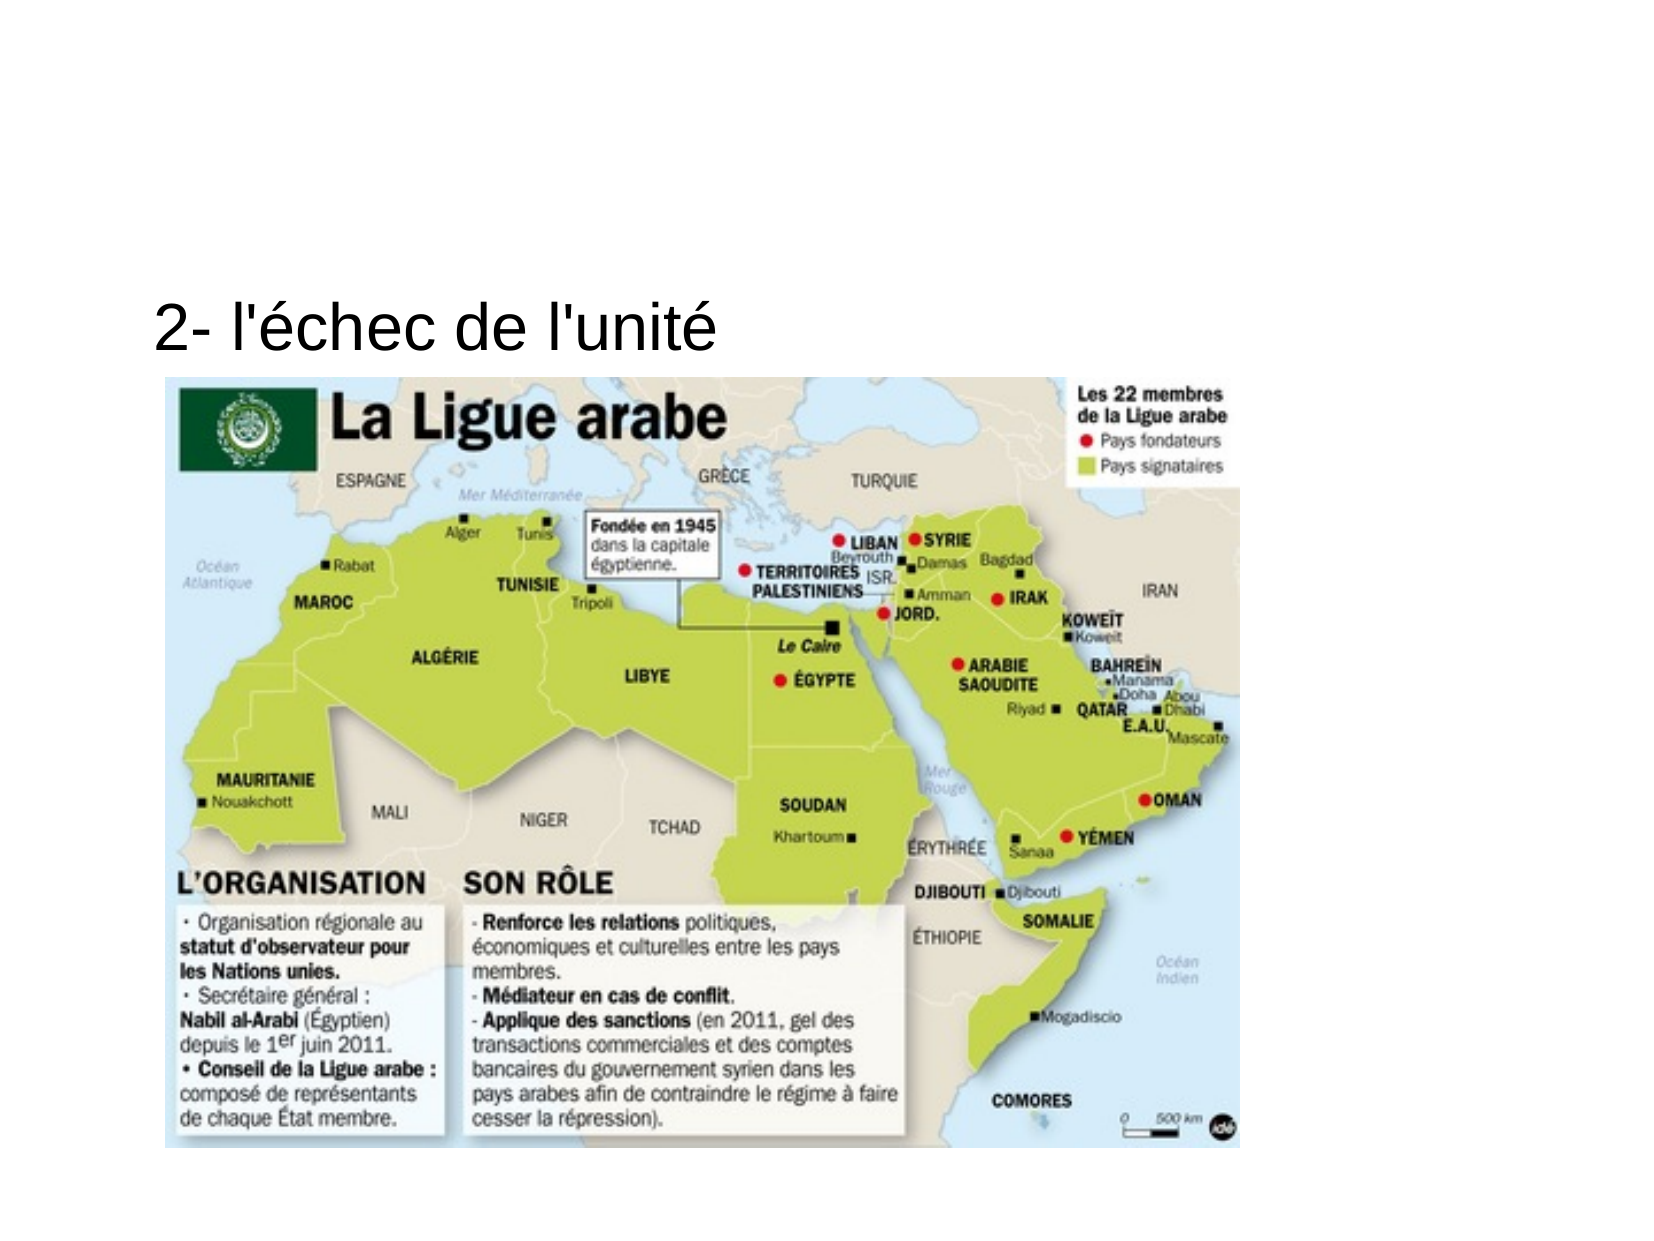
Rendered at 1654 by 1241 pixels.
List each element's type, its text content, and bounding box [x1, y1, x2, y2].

picture [165, 377, 1240, 1148]
list 2- l'échec de l'unité [82, 290, 1571, 1109]
